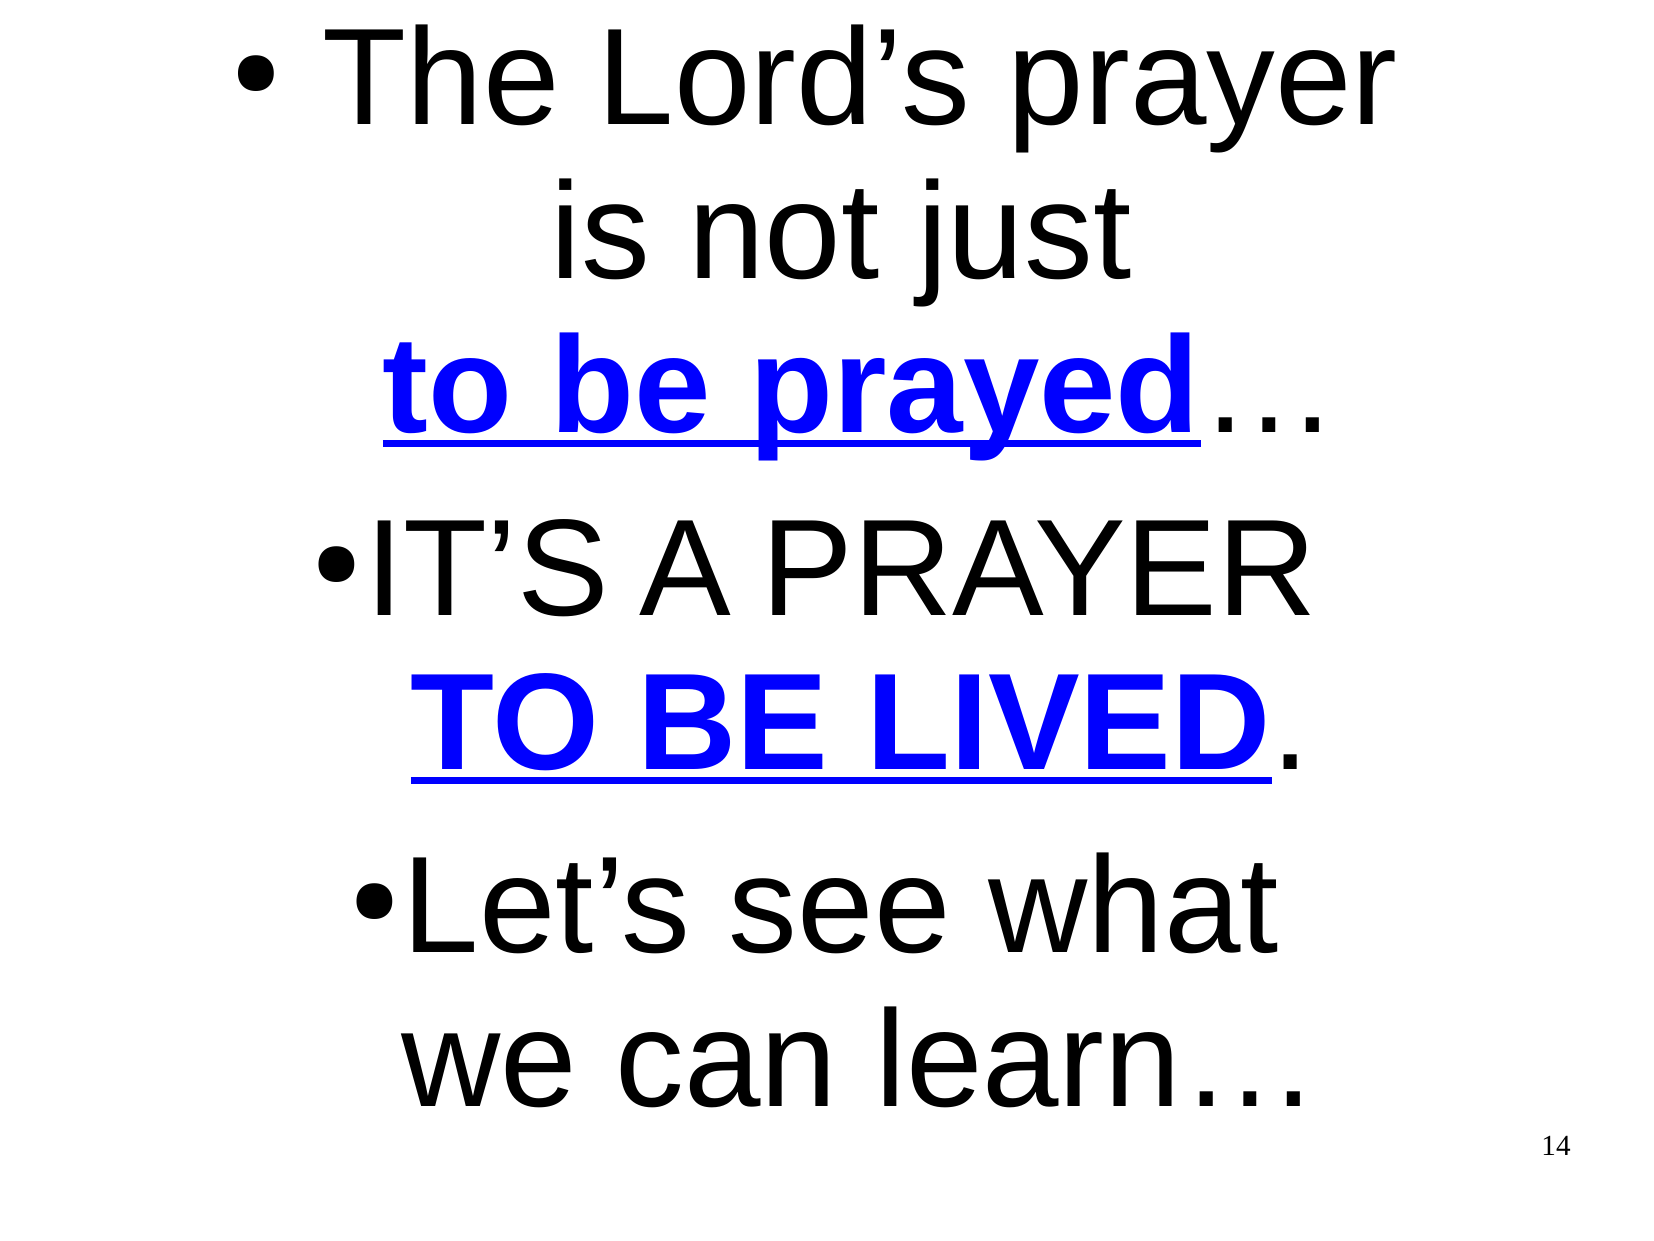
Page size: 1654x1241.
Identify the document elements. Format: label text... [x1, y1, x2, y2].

list The Lord’s prayer is not just to be prayed… IT’S A PRAYER TO BE LIVED. Let’s see what we can learn… [0, 0, 1651, 1238]
